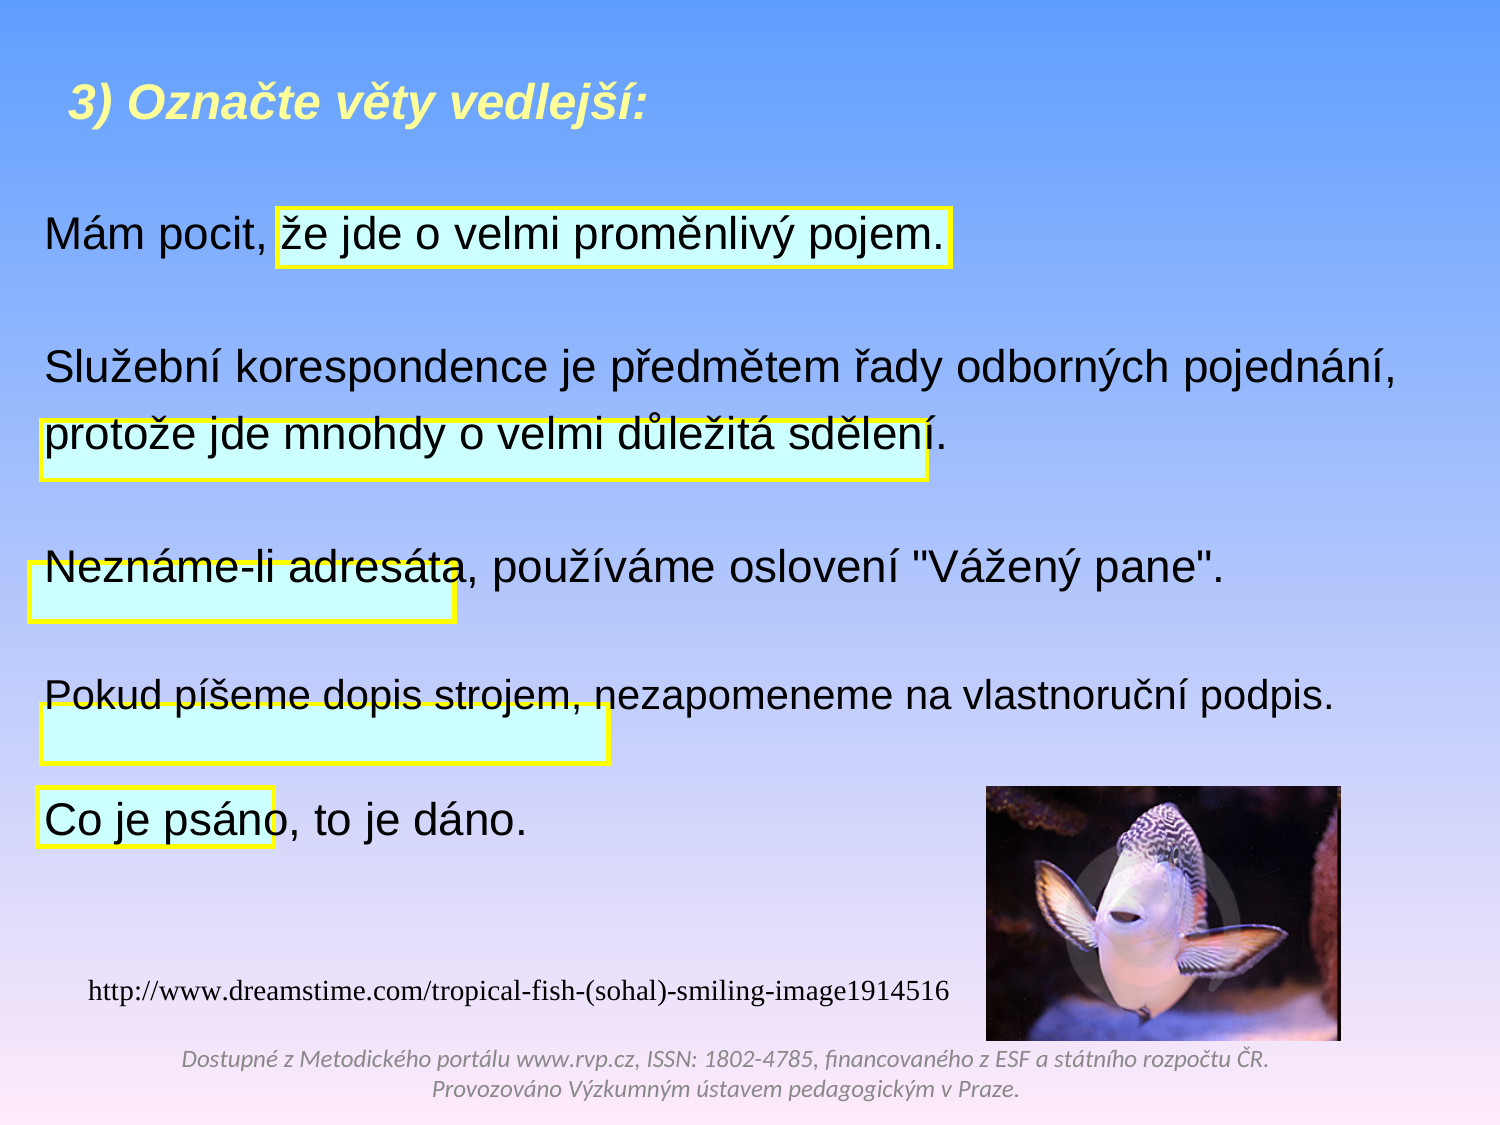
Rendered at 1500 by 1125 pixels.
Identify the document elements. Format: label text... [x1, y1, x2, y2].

text_box Dostupné z Metodického portálu www.rvp.cz, ISSN: 1802-4785, financovaného z ESF a státního rozpočtu ČR. Provozováno Výzkumným ústavem pedagogickým v Praze. [105, 1042, 1348, 1103]
text_box Mám pocit, že jde o velmi proměnlivý pojem. Služební korespondence je předmětem řady odborných pojednání, protože jde mnohdy o velmi důležitá sdělení. Neznáme-li adresáta, používáme oslovení "Vážený pane". Pokud píšeme dopis strojem, nezapomeneme na vlastnoruční podpis. Co je psáno, to je dáno. [29, 196, 1463, 965]
title 3) Označte věty vedlejší: [53, 30, 1329, 173]
text_box http://www.dreamstime.com/tropical-fish-(sohal)-smiling-image1914516 [73, 964, 966, 1015]
picture [986, 786, 1341, 1041]
